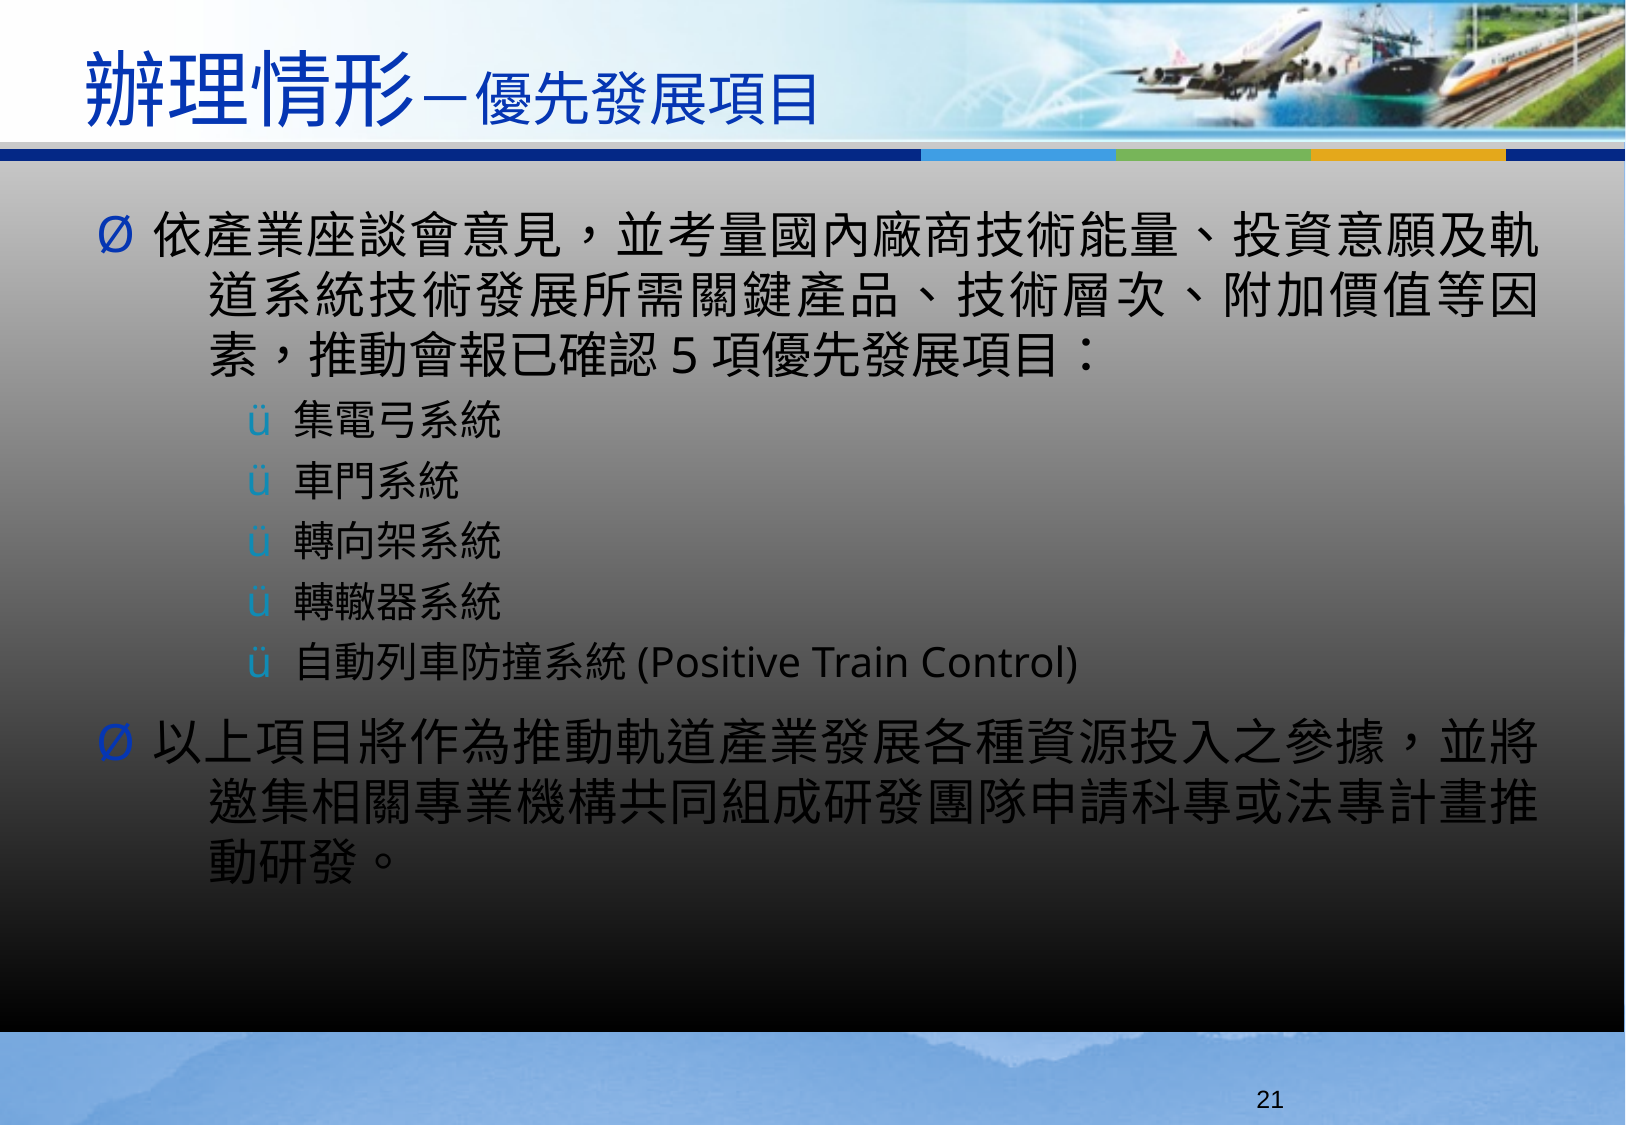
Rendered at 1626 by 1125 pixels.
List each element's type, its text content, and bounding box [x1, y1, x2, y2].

text_box 21 [1241, 1071, 1621, 1125]
title 辦理情形－優先發展項目 [68, 19, 1593, 155]
list 依產業座談會意見，並考量國內廠商技術能量、投資意願及軌道系統技術發展所需關鍵產品、技術層次、附加價值等因素，推動會報已確認5項優先發展項目： 集電弓系統 車門系統 轉向架系統 轉轍器系統 自動列車防撞系統(Positive Train Control) 以上項目將作為推動軌道產業發展各種資源投入之參據，並將邀集相關專業機構共同組成研發團隊申請科專或法專計畫推動研發。 [81, 196, 1555, 1059]
